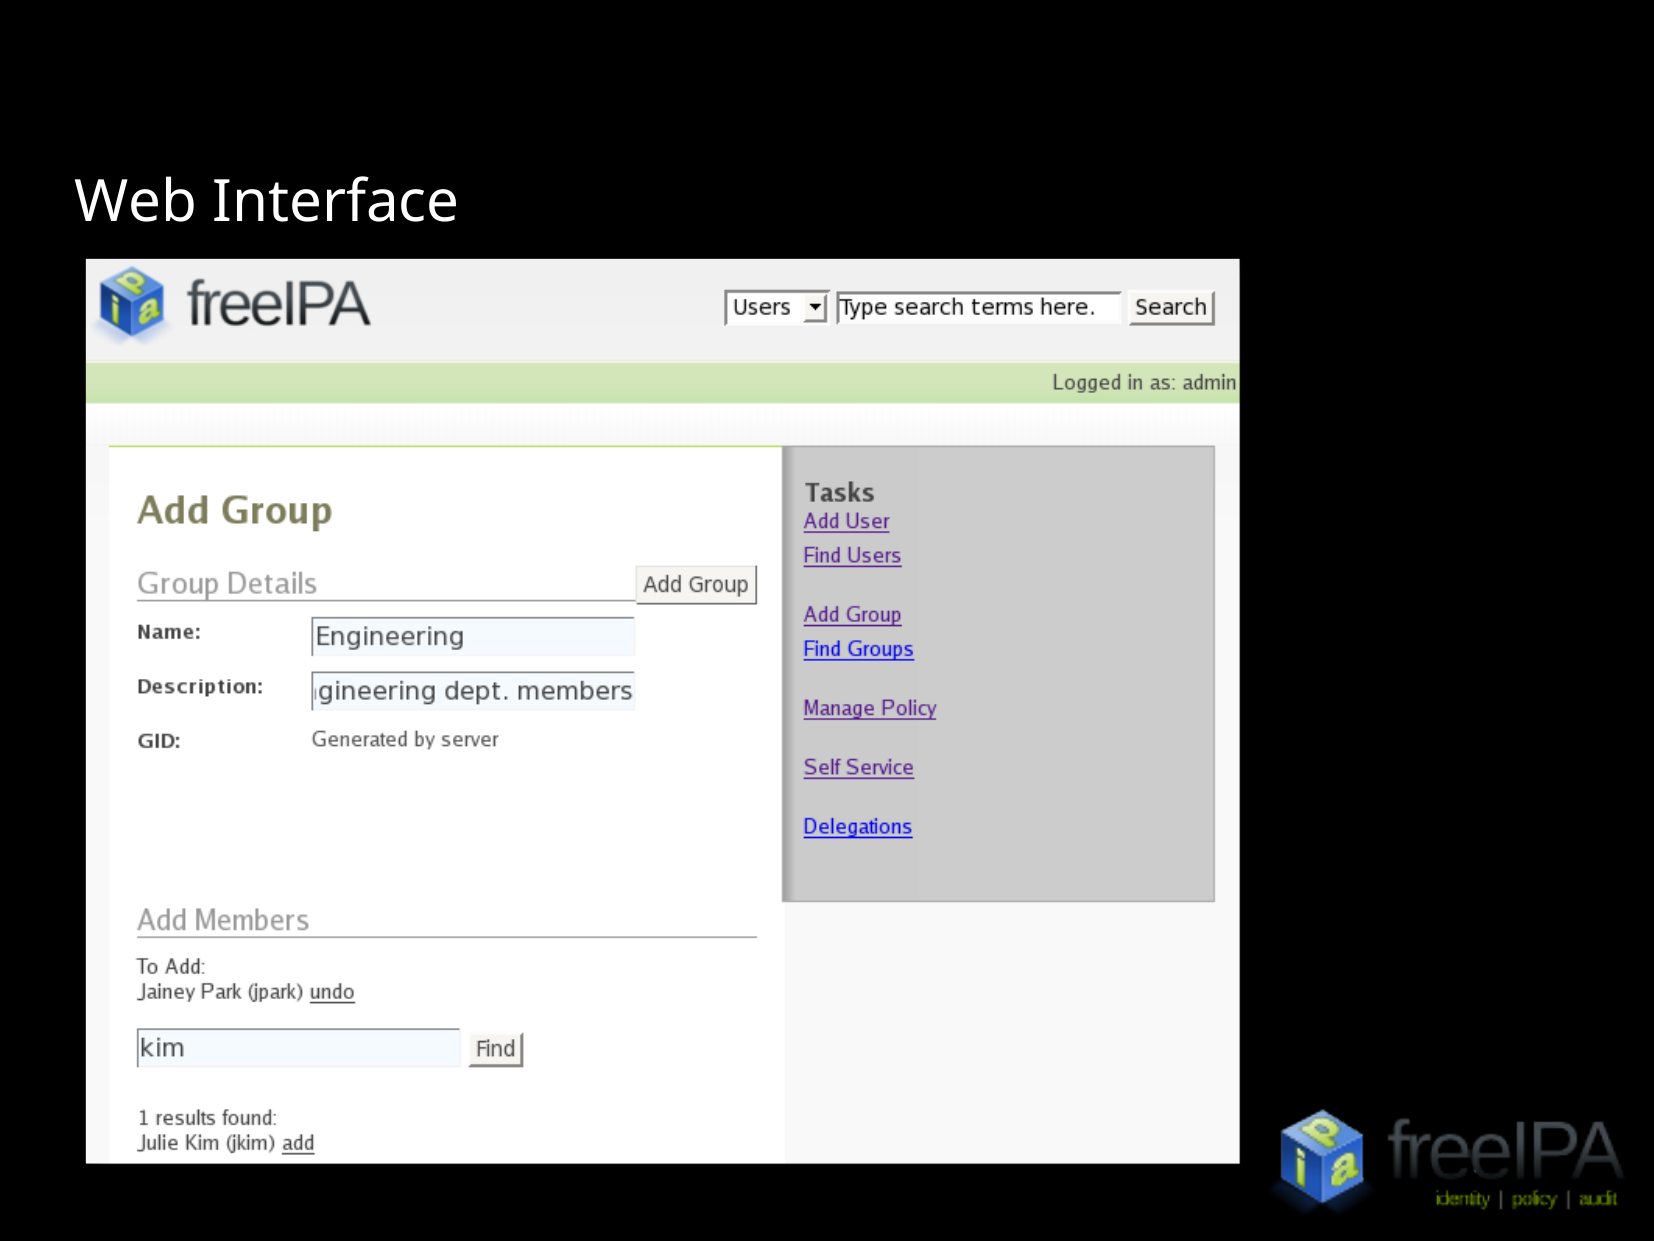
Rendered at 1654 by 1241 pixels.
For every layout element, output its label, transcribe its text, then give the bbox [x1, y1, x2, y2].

title Web Interface [74, 95, 1506, 303]
picture [75, 248, 1634, 1220]
